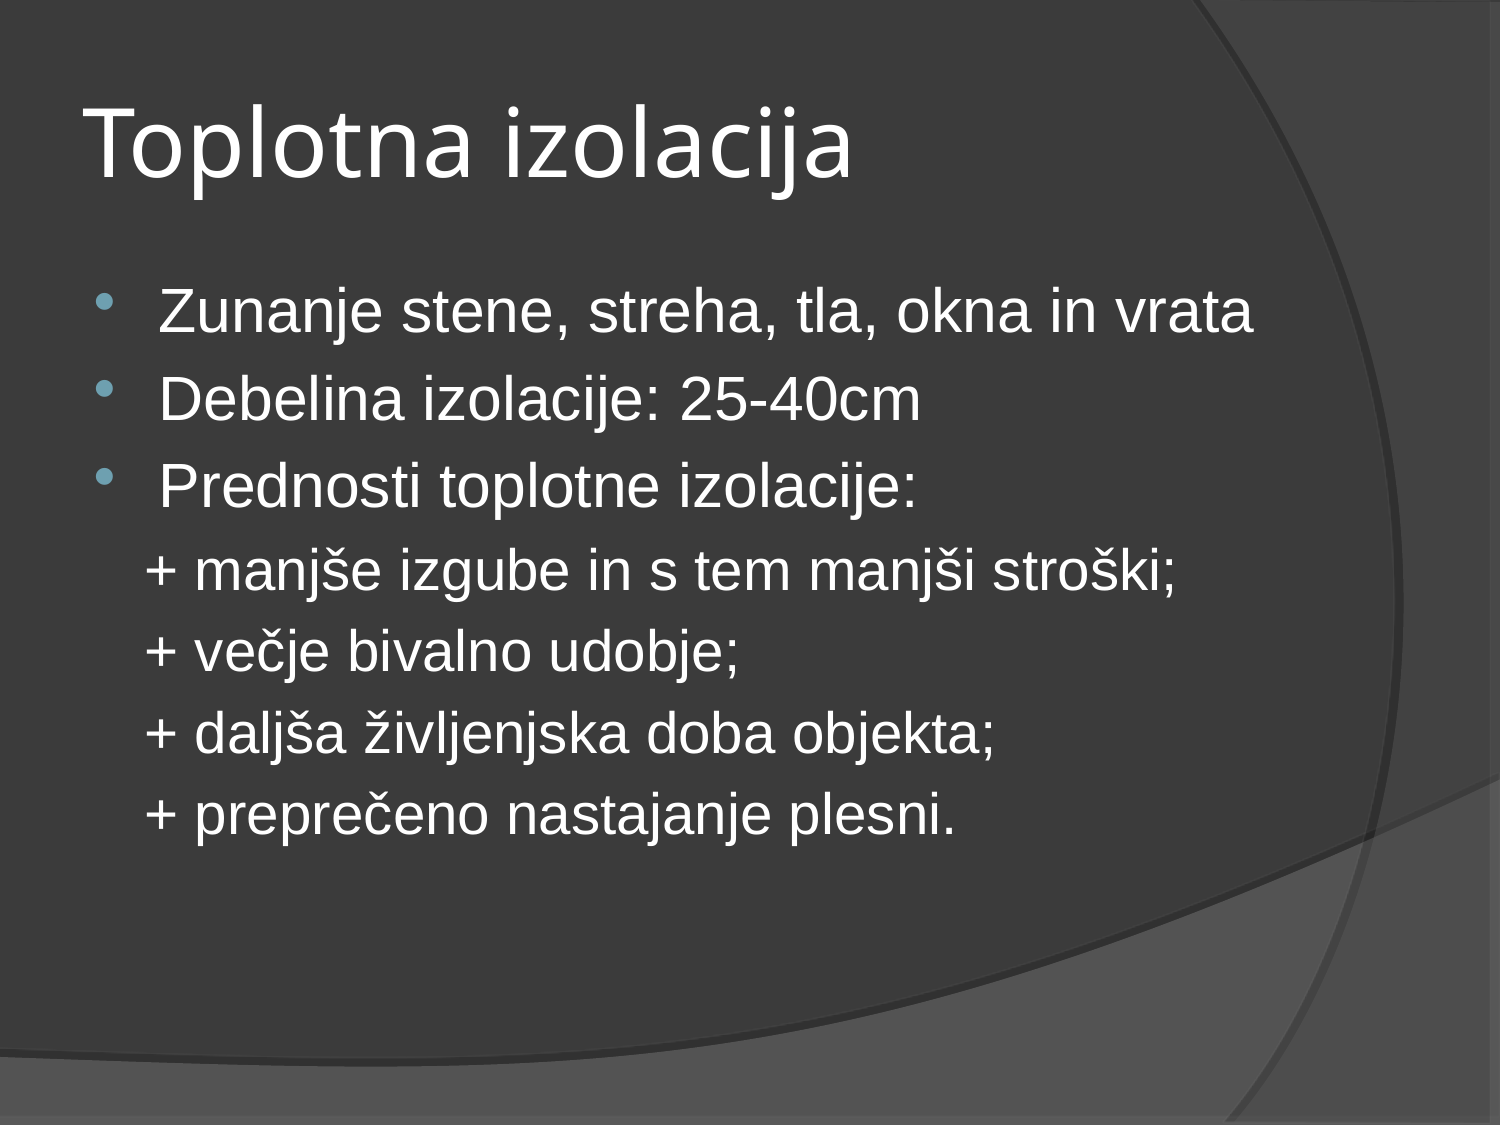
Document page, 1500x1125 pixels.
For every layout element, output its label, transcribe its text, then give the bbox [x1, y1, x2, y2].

title Toplotna izolacija [75, 45, 1300, 233]
list Zunanje stene, streha, tla, okna in vrata Debelina izolacije: 25-40cm Prednosti toplotne izolacije: + manjše izgube in s tem manjši stroški; + večje bivalno udobje; + daljša življenjska doba objekta; + preprečeno nastajanje plesni. [75, 262, 1412, 1005]
